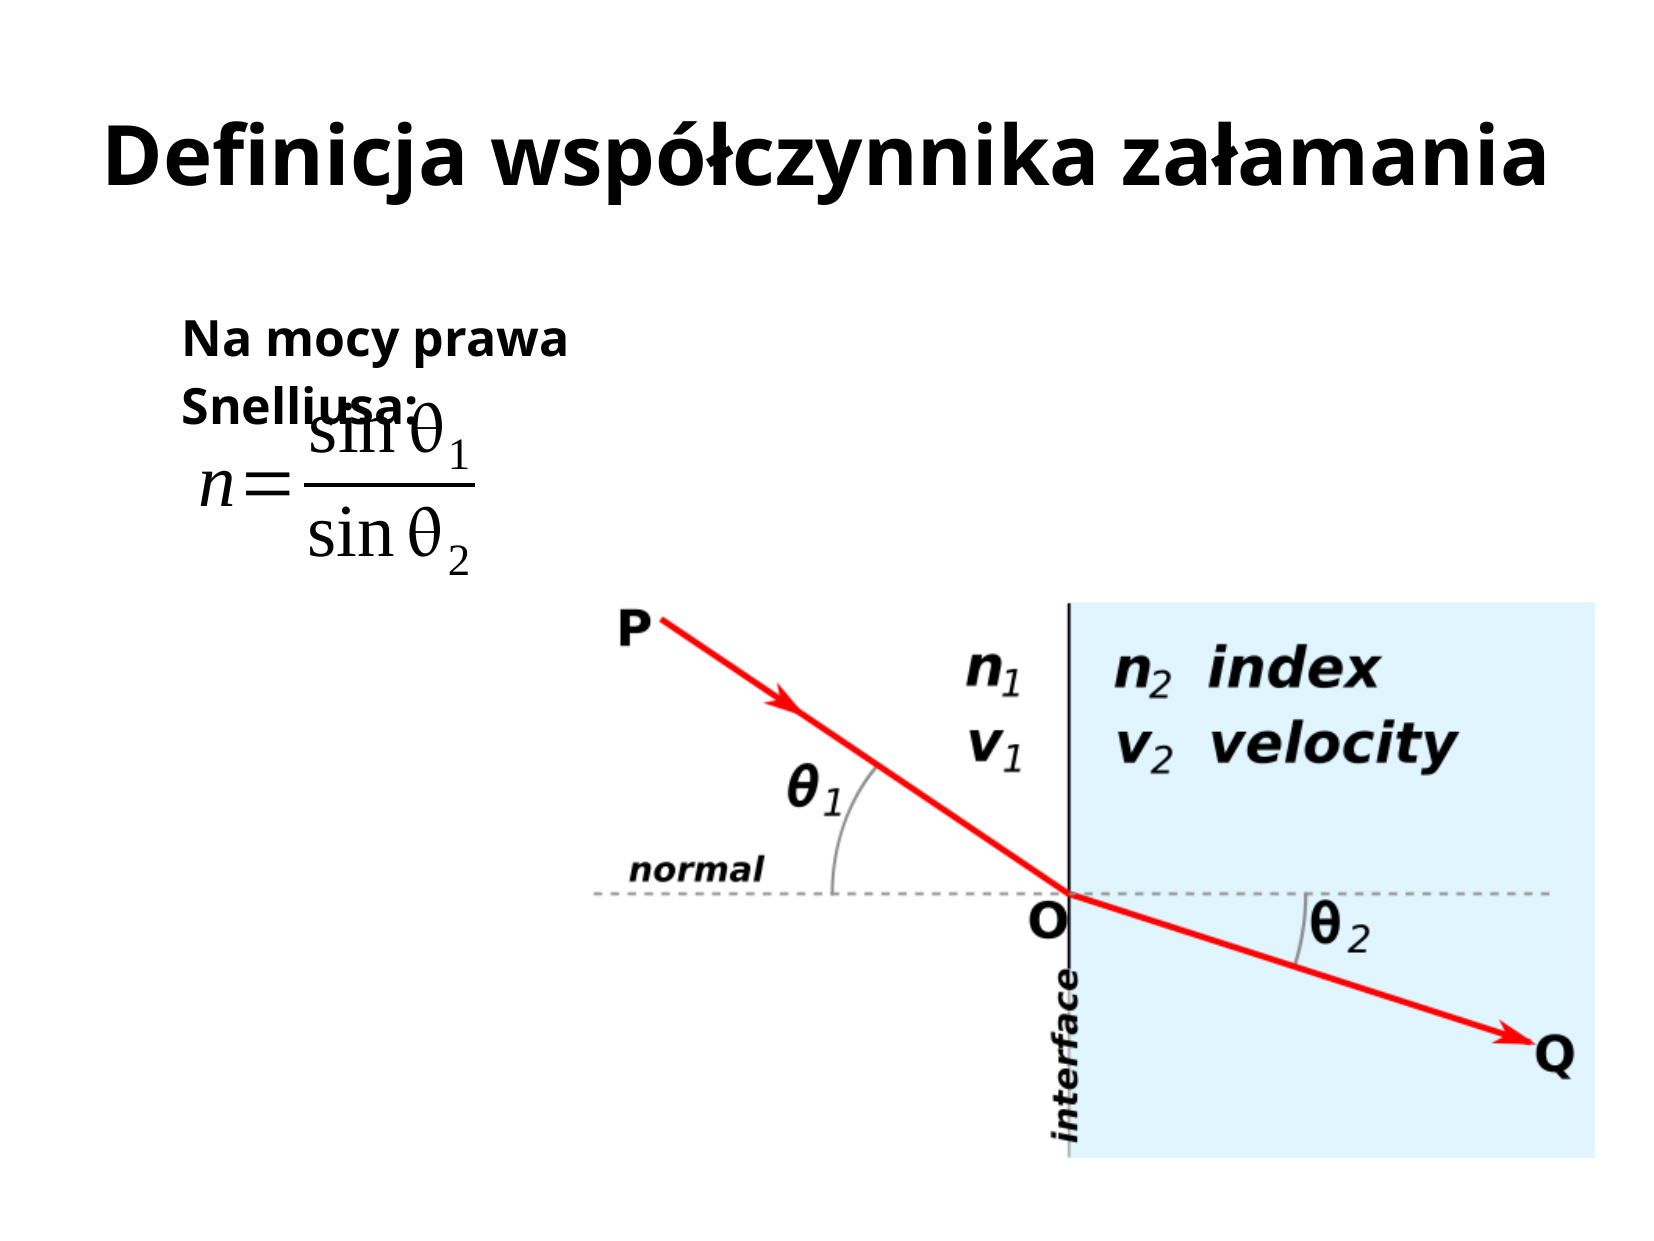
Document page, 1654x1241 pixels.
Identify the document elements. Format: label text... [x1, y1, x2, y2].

picture [588, 602, 1595, 1158]
title Definicja współczynnika załamania [82, 56, 1571, 250]
chart [190, 385, 485, 585]
text_box Na mocy prawa Snelliusa: [166, 295, 827, 384]
